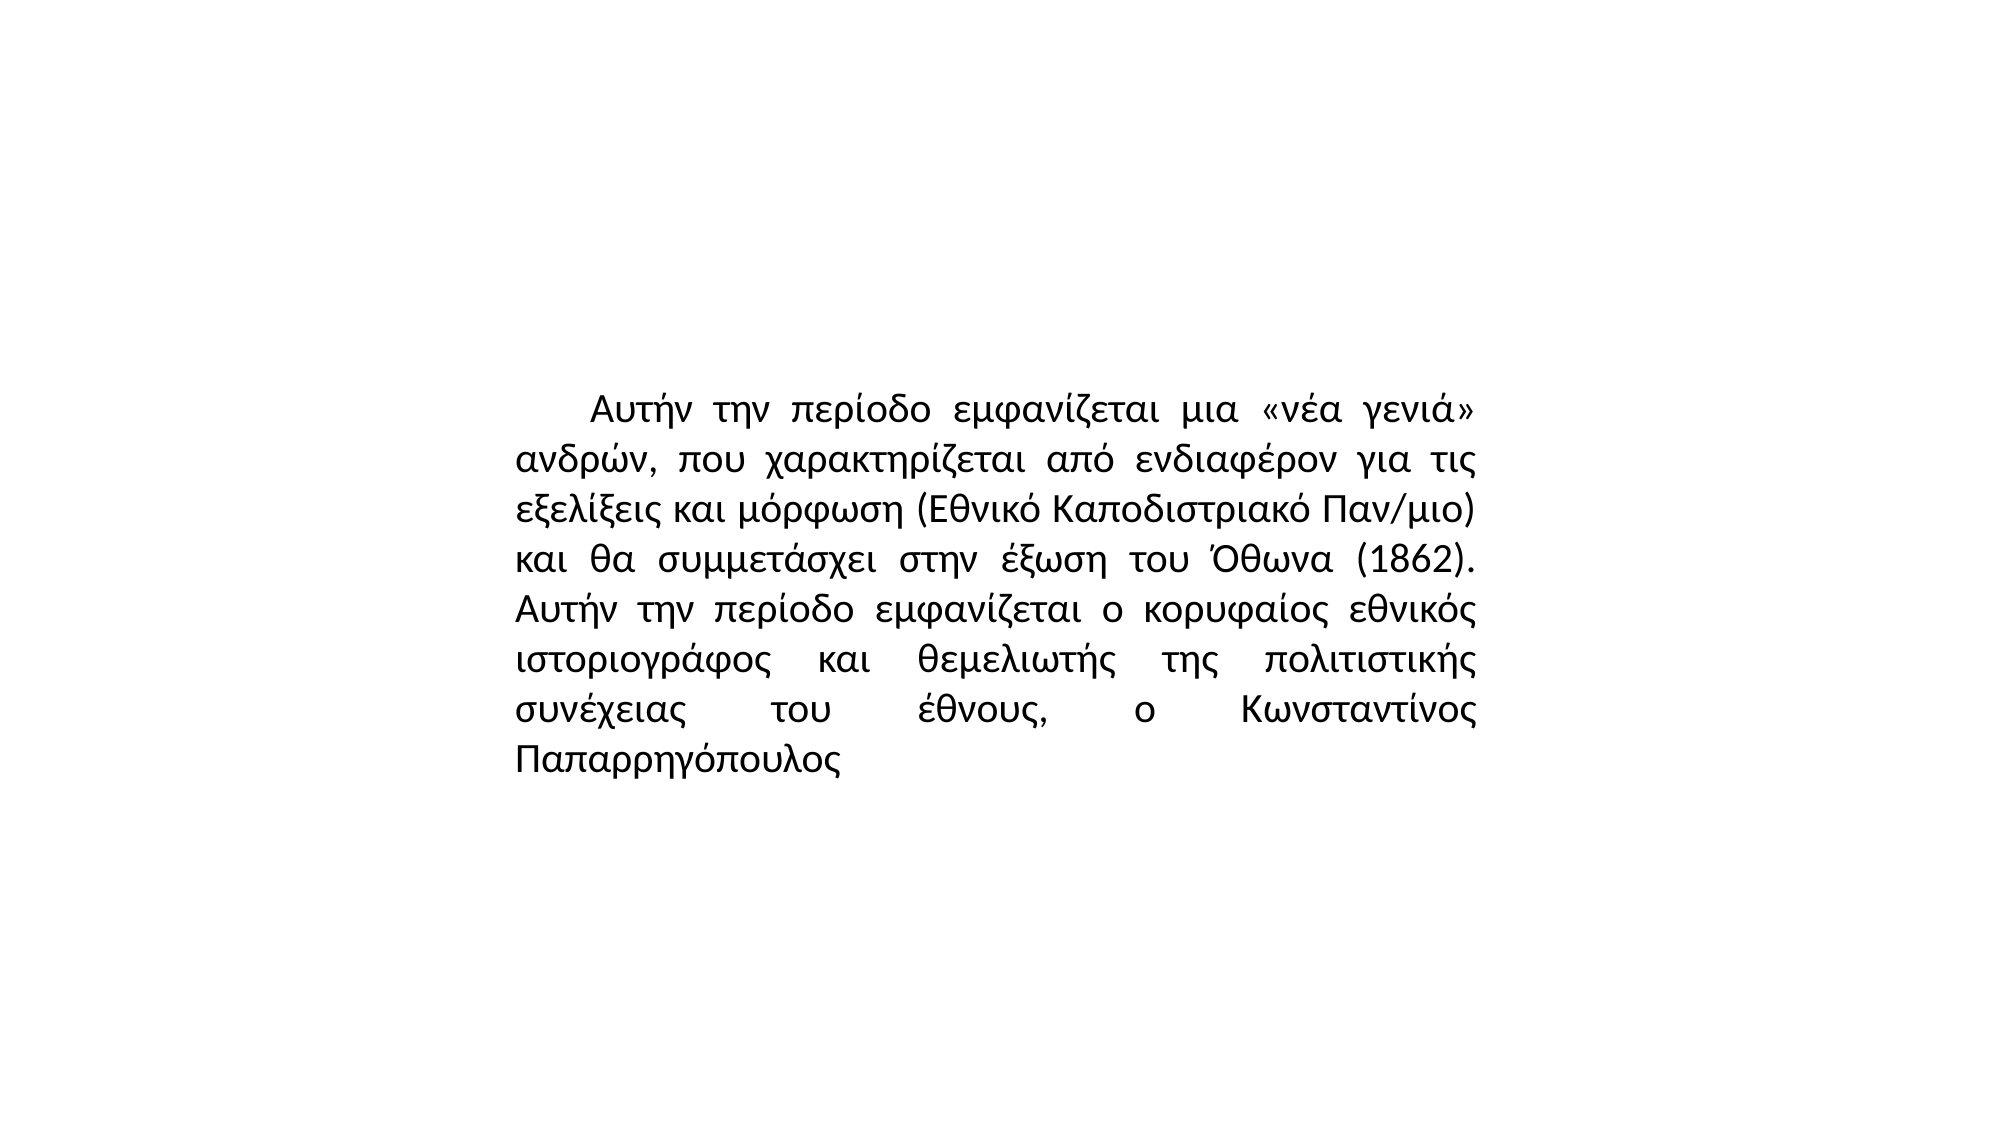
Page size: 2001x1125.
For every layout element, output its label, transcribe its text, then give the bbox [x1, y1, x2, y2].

text_box Αυτήν την περίοδο εμφανίζεται μια «νέα γενιά» ανδρών, που χαρακτηρίζεται από ενδιαφέρον για τις εξελίξεις και μόρφωση (Εθνικό Καποδιστριακό Παν/μιο) και θα συμμετάσχει στην έξωση του Όθωνα (1862). Αυτήν την περίοδο εμφανίζεται ο κορυφαίος εθνικός ιστοριογράφος και θεμελιωτής της πολιτιστικής συνέχειας του έθνους, ο Κωνσταντίνος Παπαρρηγόπουλος [499, 373, 1500, 884]
